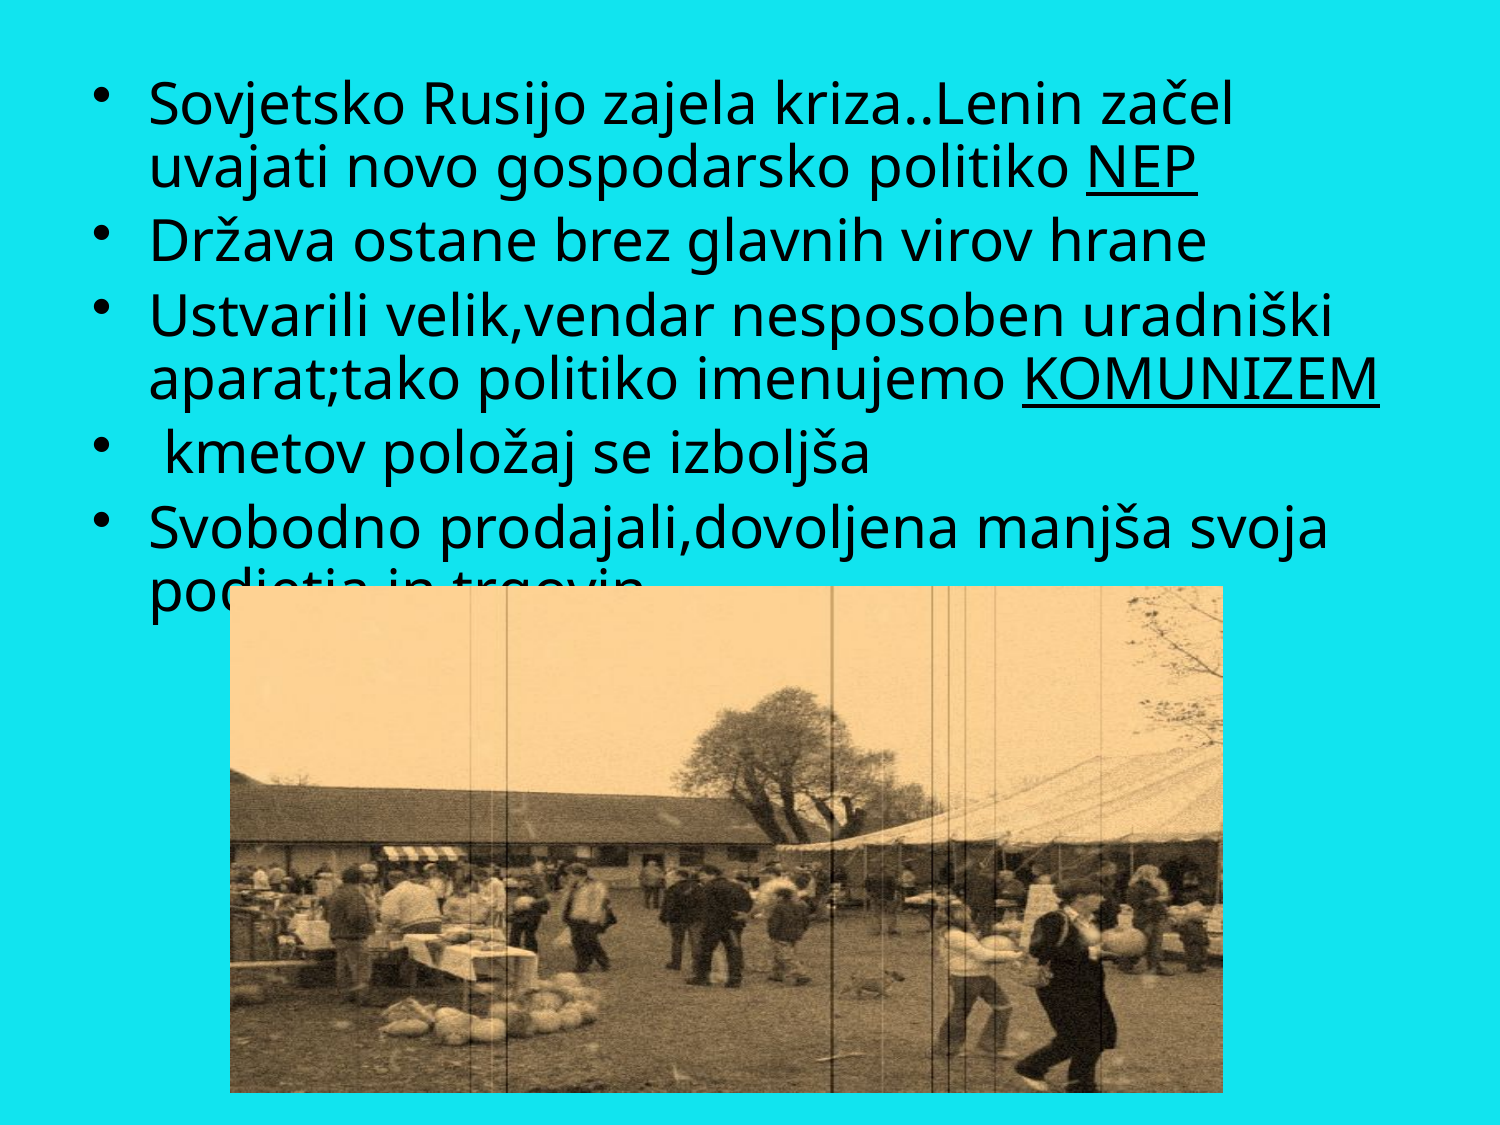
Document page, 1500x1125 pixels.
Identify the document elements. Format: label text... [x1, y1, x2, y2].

list Sovjetsko Rusijo zajela kriza..Lenin začel uvajati novo gospodarsko politiko NEP Država ostane brez glavnih virov hrane Ustvarili velik,vendar nesposoben uradniški aparat;tako politiko imenujemo KOMUNIZEM kmetov položaj se izboljša Svobodno prodajali,dovoljena manjša svoja podjetja in trgovin [76, 66, 1427, 1005]
picture [230, 586, 1223, 1093]
